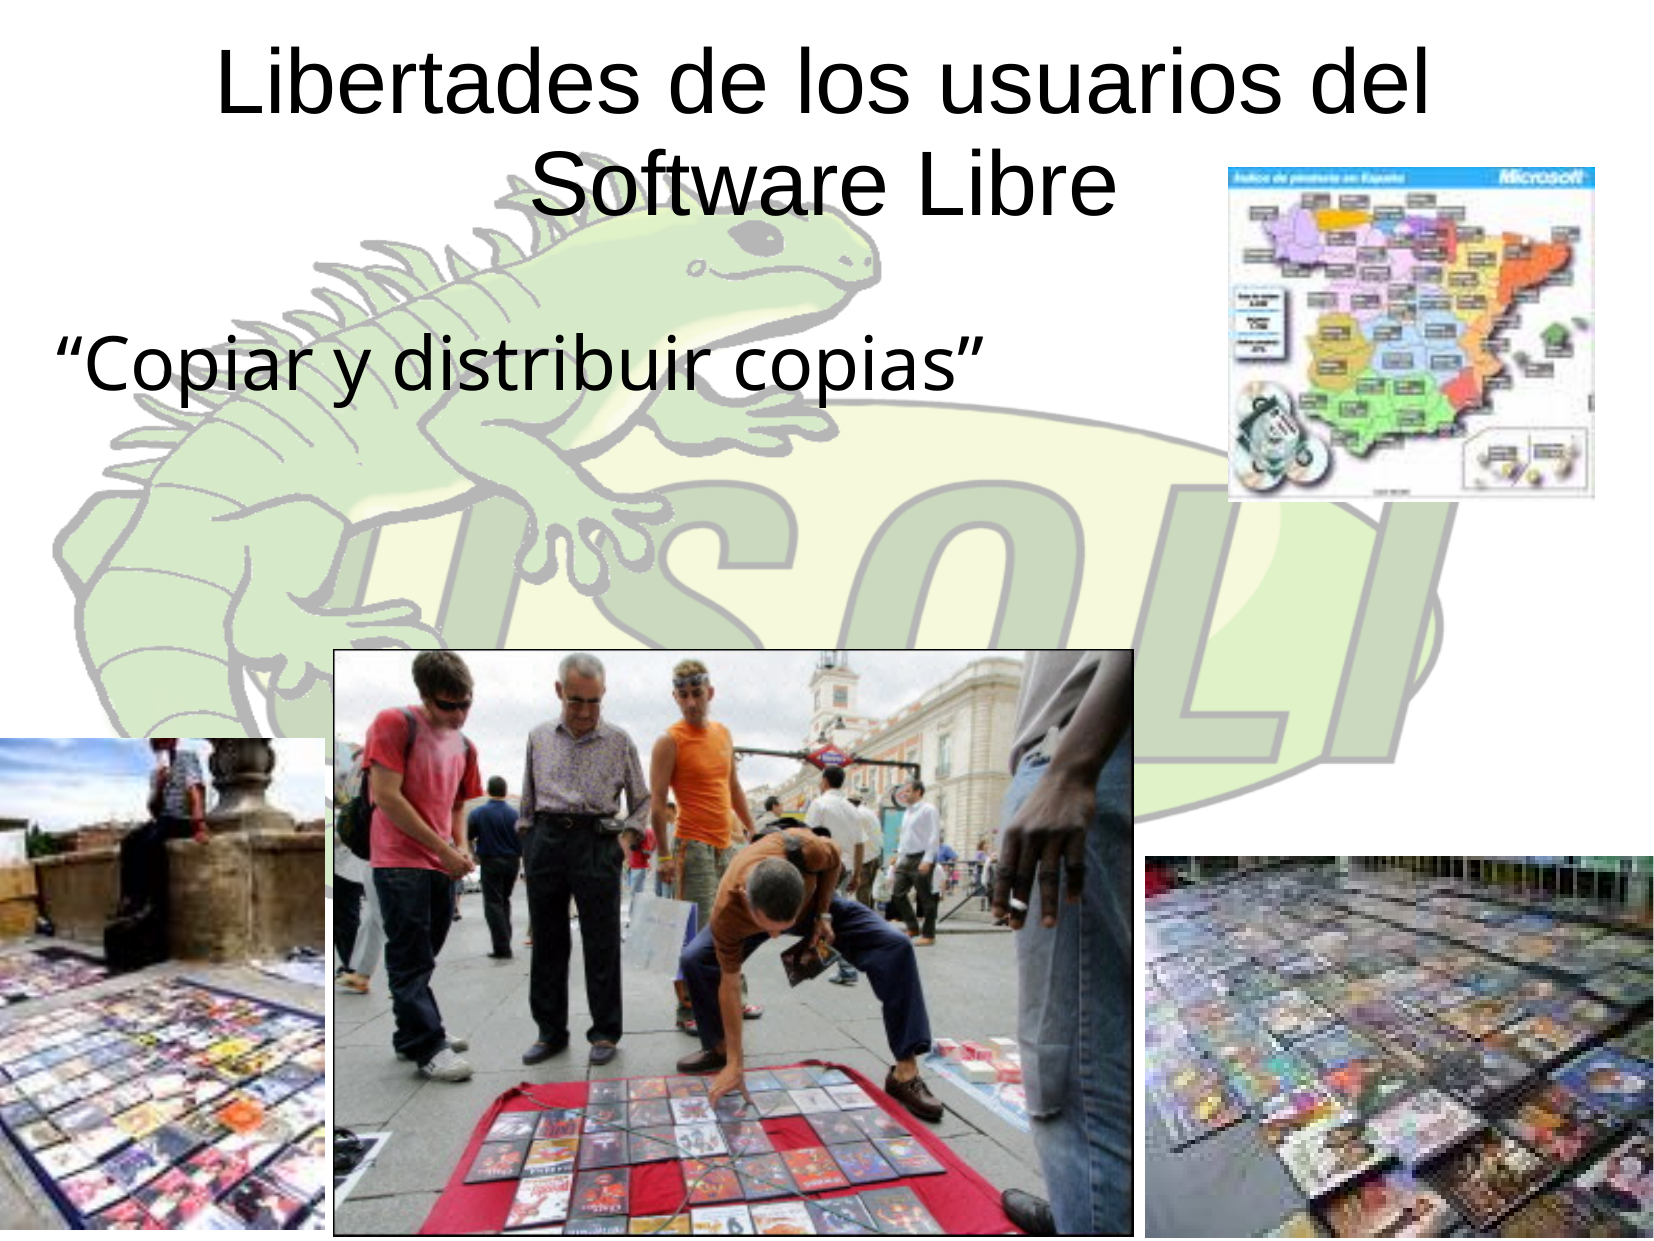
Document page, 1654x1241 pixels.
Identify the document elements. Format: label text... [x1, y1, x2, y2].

text_box “Copiar y distribuir copias” [41, 307, 1020, 414]
picture [0, 0, 1654, 1241]
title Libertades de los usuarios del Software Libre [118, 29, 1531, 237]
